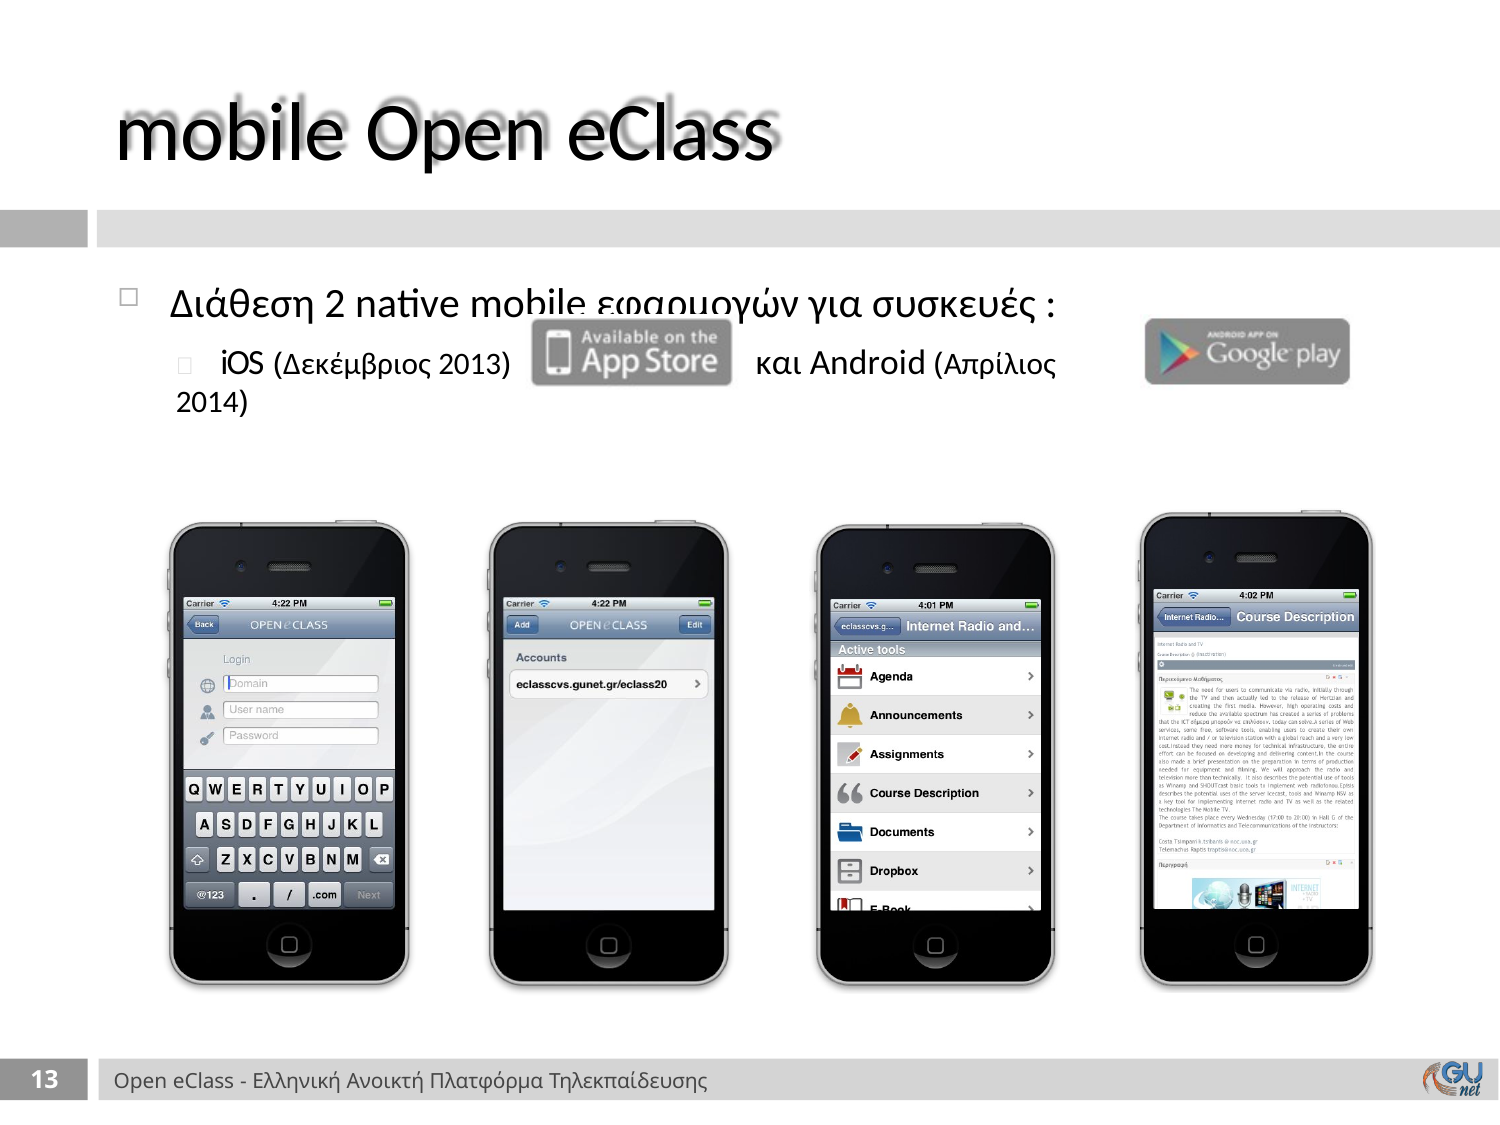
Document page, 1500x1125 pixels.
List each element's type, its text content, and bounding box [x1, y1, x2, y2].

title mobile Open eClass [89, 77, 1411, 165]
text_box [809, 513, 1061, 994]
text_box [526, 314, 738, 396]
text_box [0, 1058, 88, 1101]
text_box [1135, 508, 1376, 992]
text_box [159, 516, 419, 999]
text_box Διάθεση 2 native mobile εφαρμογών για συσκευές :  iOS (Δεκέμβριος 2013) και Android (Απρίλιος 2014) [113, 275, 1133, 377]
text_box [478, 515, 739, 999]
text_box Open eClass - Ελληνική Ανοικτή Πλατφόρμα Τηλεκπαίδευσης [111, 1068, 753, 1094]
text_box [1140, 314, 1357, 391]
text_box [62, 41, 858, 178]
text_box 13 [26, 1063, 62, 1093]
text_box [98, 1058, 1499, 1101]
